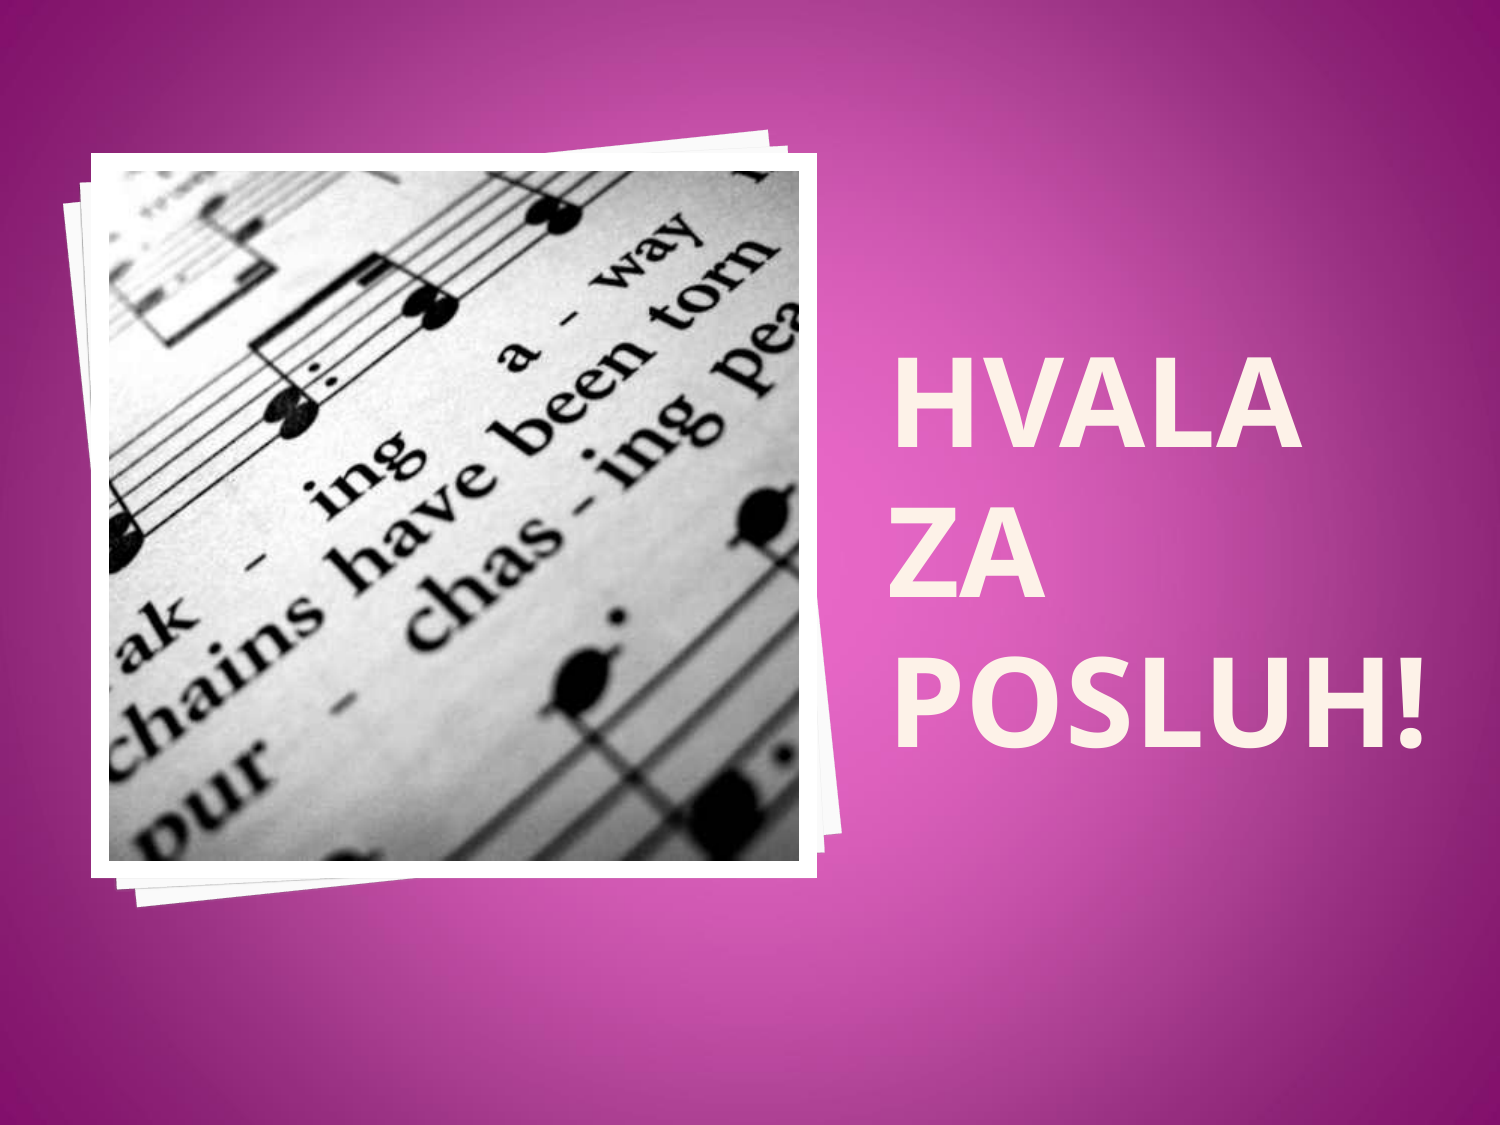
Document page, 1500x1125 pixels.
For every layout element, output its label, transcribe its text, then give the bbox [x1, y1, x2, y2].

title Hvala za posluh! [879, 101, 1443, 773]
picture [0, 0, 1500, 1125]
